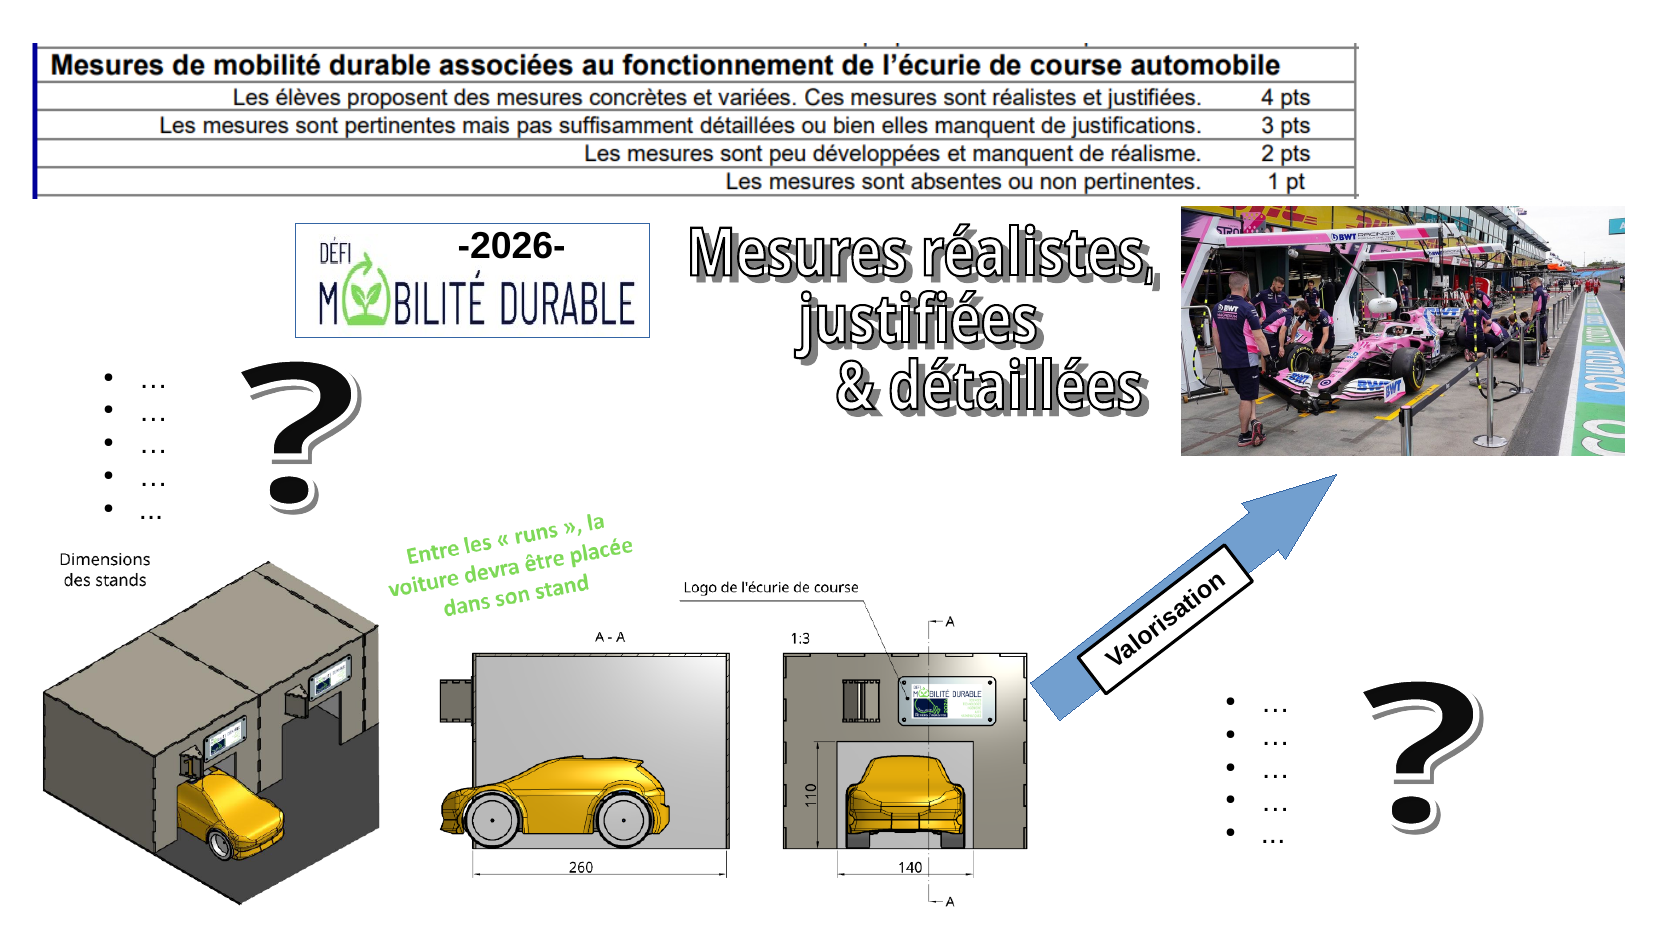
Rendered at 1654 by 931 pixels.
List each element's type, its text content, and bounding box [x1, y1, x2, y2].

text_box Mesures réalistes, justifiées & détaillées [691, 227, 732, 276]
text_box [1030, 474, 1337, 721]
text_box ? [1358, 678, 1477, 777]
text_box Mesures réalistes, justifiées & détaillées [983, 305, 1010, 343]
text_box Mesures réalistes, justifiées & détaillées [883, 238, 906, 277]
text_box Mesures réalistes, justifiées & détaillées [1040, 238, 1063, 277]
text_box Mesures réalistes, justifiées & détaillées [923, 371, 951, 410]
text_box Mesures réalistes, justifiées & détaillées [1089, 238, 1116, 277]
text_box -2026- [442, 217, 591, 274]
text_box Mesures réalistes, justifiées & détaillées [890, 358, 918, 410]
text_box … … … … ... [88, 354, 443, 534]
text_box Mesures réalistes, justifiées & détaillées [796, 238, 824, 277]
text_box Mesures réalistes, justifiées & détaillées [952, 305, 979, 343]
text_box Valorisation [1078, 544, 1253, 694]
text_box Mesures réalistes, justifiées & détaillées [914, 291, 947, 343]
text_box Mesures réalistes, justifiées & détaillées [1057, 371, 1084, 410]
text_box Mesures réalistes, justifiées & détaillées [1118, 371, 1141, 410]
text_box Mesures réalistes, justifiées & détaillées [1065, 231, 1086, 277]
text_box Mesures réalistes, justifiées & détaillées [953, 364, 974, 410]
text_box Mesures réalistes, justifiées & détaillées [1088, 371, 1115, 410]
text_box Mesures réalistes, justifiées & détaillées [769, 238, 791, 277]
text_box [295, 223, 650, 338]
text_box Mesures réalistes, justifiées & détaillées [945, 238, 973, 277]
text_box ? [236, 358, 355, 457]
text_box Mesures réalistes, justifiées & détaillées [876, 297, 896, 343]
text_box Mesures réalistes, justifiées & détaillées [1120, 238, 1142, 277]
text_box … … … … ... [1210, 678, 1565, 858]
picture [1181, 206, 1625, 456]
text_box Mesures réalistes, justifiées & détaillées [738, 238, 765, 277]
text_box Mesures réalistes, justifiées & détaillées [837, 360, 875, 410]
text_box Mesures réalistes, justifiées & détaillées [818, 305, 845, 343]
text_box Mesures réalistes, justifiées & détaillées [977, 371, 1003, 410]
text_box ? [266, 473, 312, 507]
text_box ? [1388, 793, 1434, 827]
picture [29, 43, 1359, 199]
text_box Mesures réalistes, justifiées & détaillées [976, 238, 1003, 277]
text_box Mesures réalistes, justifiées & détaillées [794, 305, 811, 359]
picture [312, 234, 638, 336]
text_box Mesures réalistes, justifiées & détaillées [852, 238, 879, 277]
picture [29, 506, 1034, 910]
